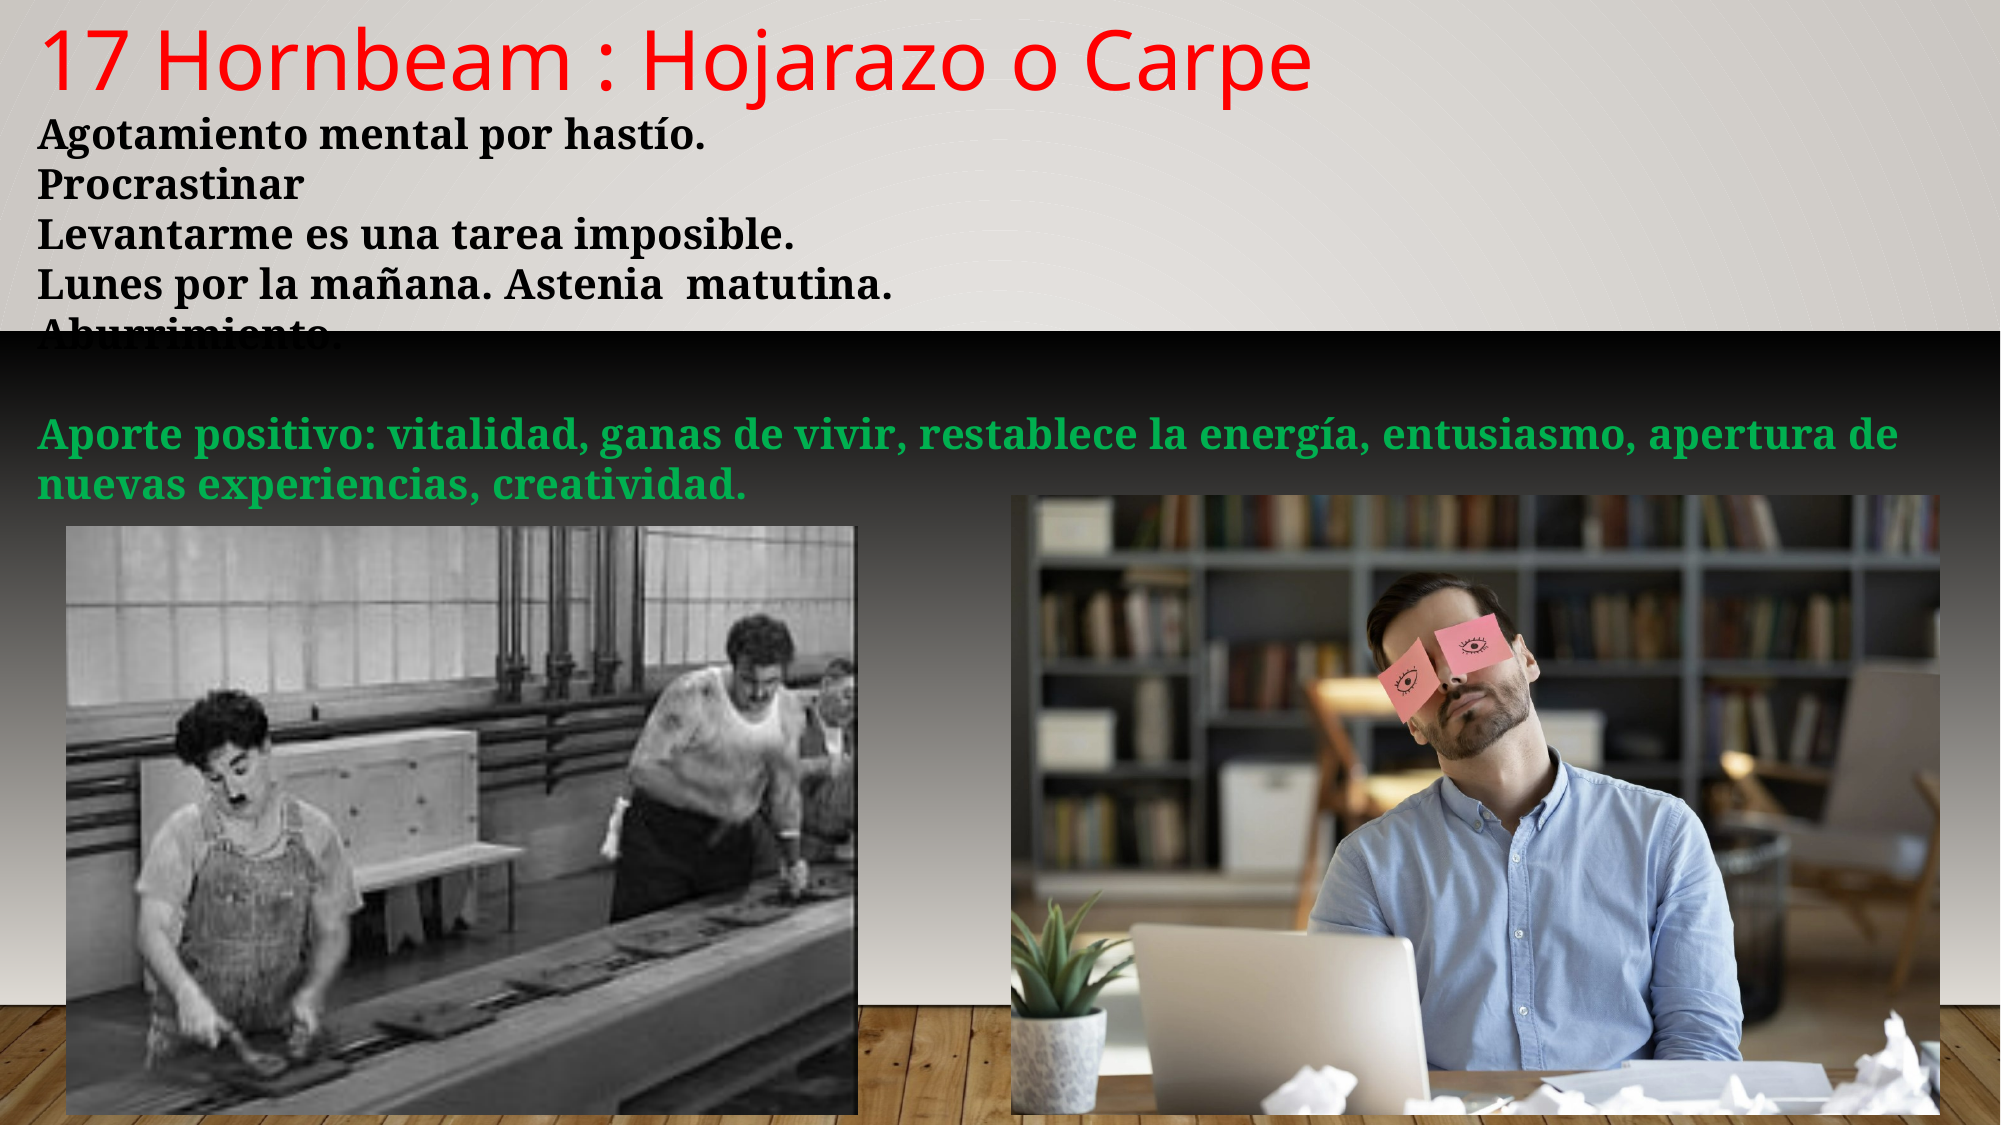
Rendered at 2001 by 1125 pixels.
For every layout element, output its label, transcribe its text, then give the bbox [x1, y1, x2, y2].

picture [1011, 495, 1940, 1115]
picture [66, 526, 858, 1115]
text_box 17 Hornbeam : Hojarazo o Carpe Agotamiento mental por hastío. Procrastinar Levantarme es una tarea imposible. Lunes por la mañana. Astenia matutina. Aburrimiento. Aporte positivo: vitalidad, ganas de vivir, restablece la energía, entusiasmo, apertura de nuevas experiencias, creatividad. [22, 0, 2000, 515]
